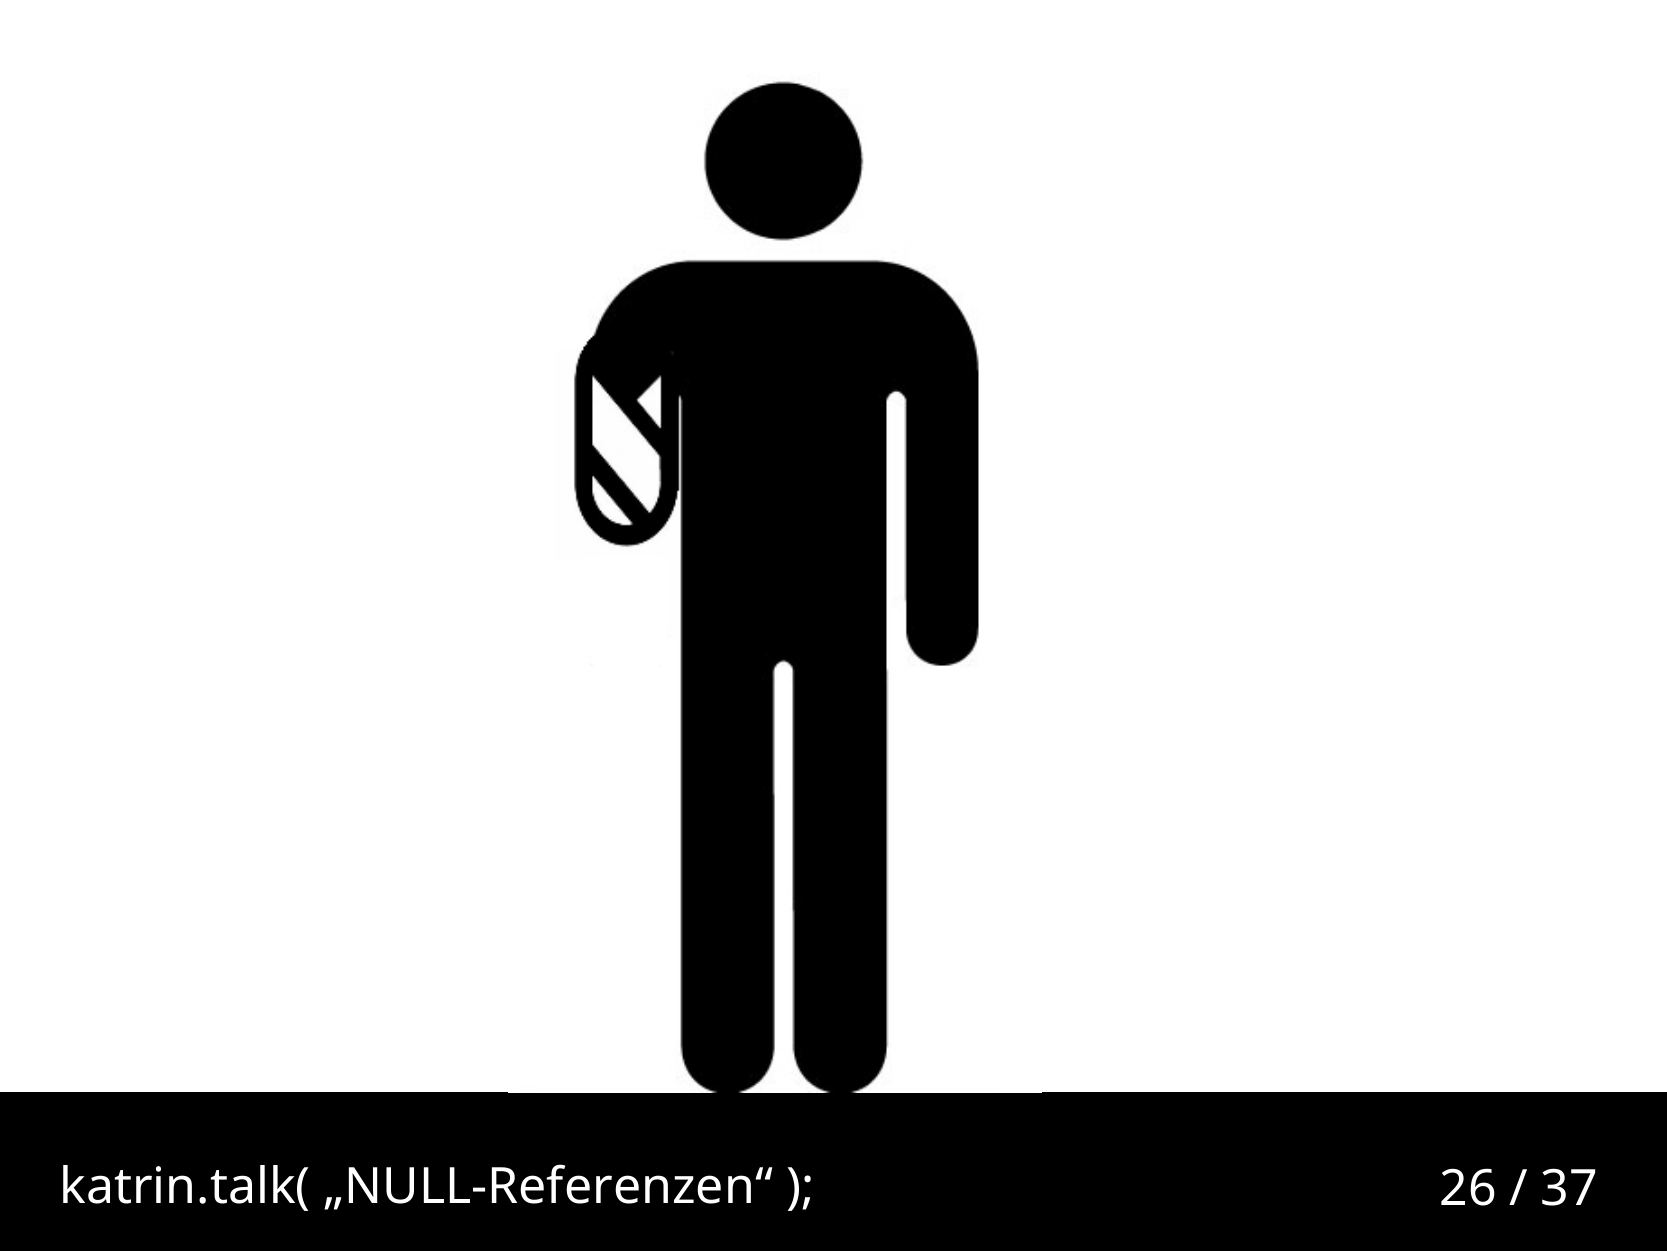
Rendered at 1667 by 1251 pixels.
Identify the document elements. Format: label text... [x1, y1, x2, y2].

picture [508, 48, 1042, 1093]
text_box katrin.talk( „NULL-Referenzen“ ); [44, 1142, 1550, 1226]
